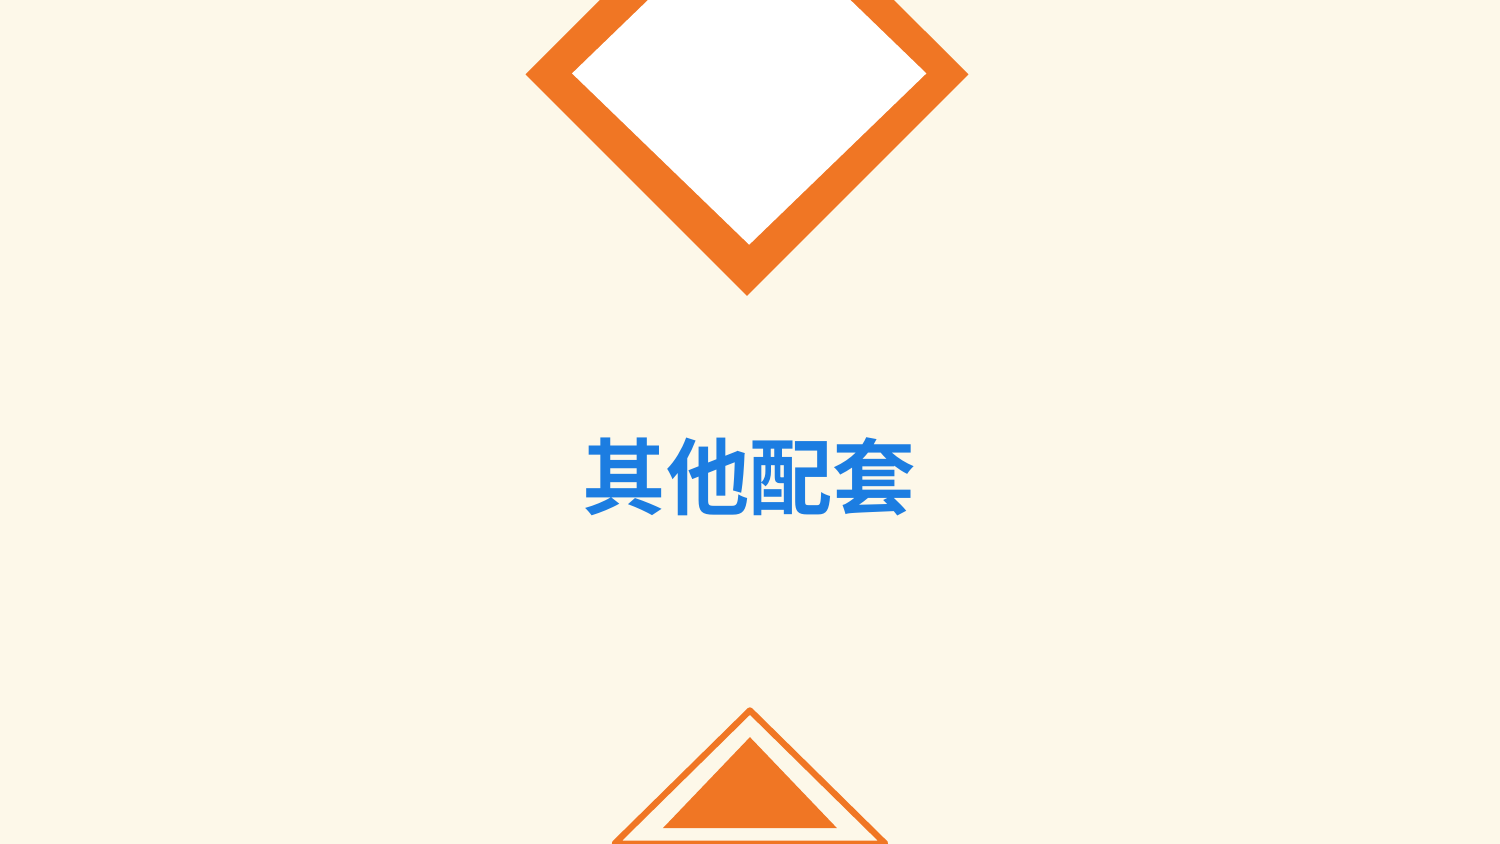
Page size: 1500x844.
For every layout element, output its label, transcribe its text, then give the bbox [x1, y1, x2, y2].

text_box [572, 0, 927, 245]
text_box 其他配套 [377, 427, 1121, 523]
